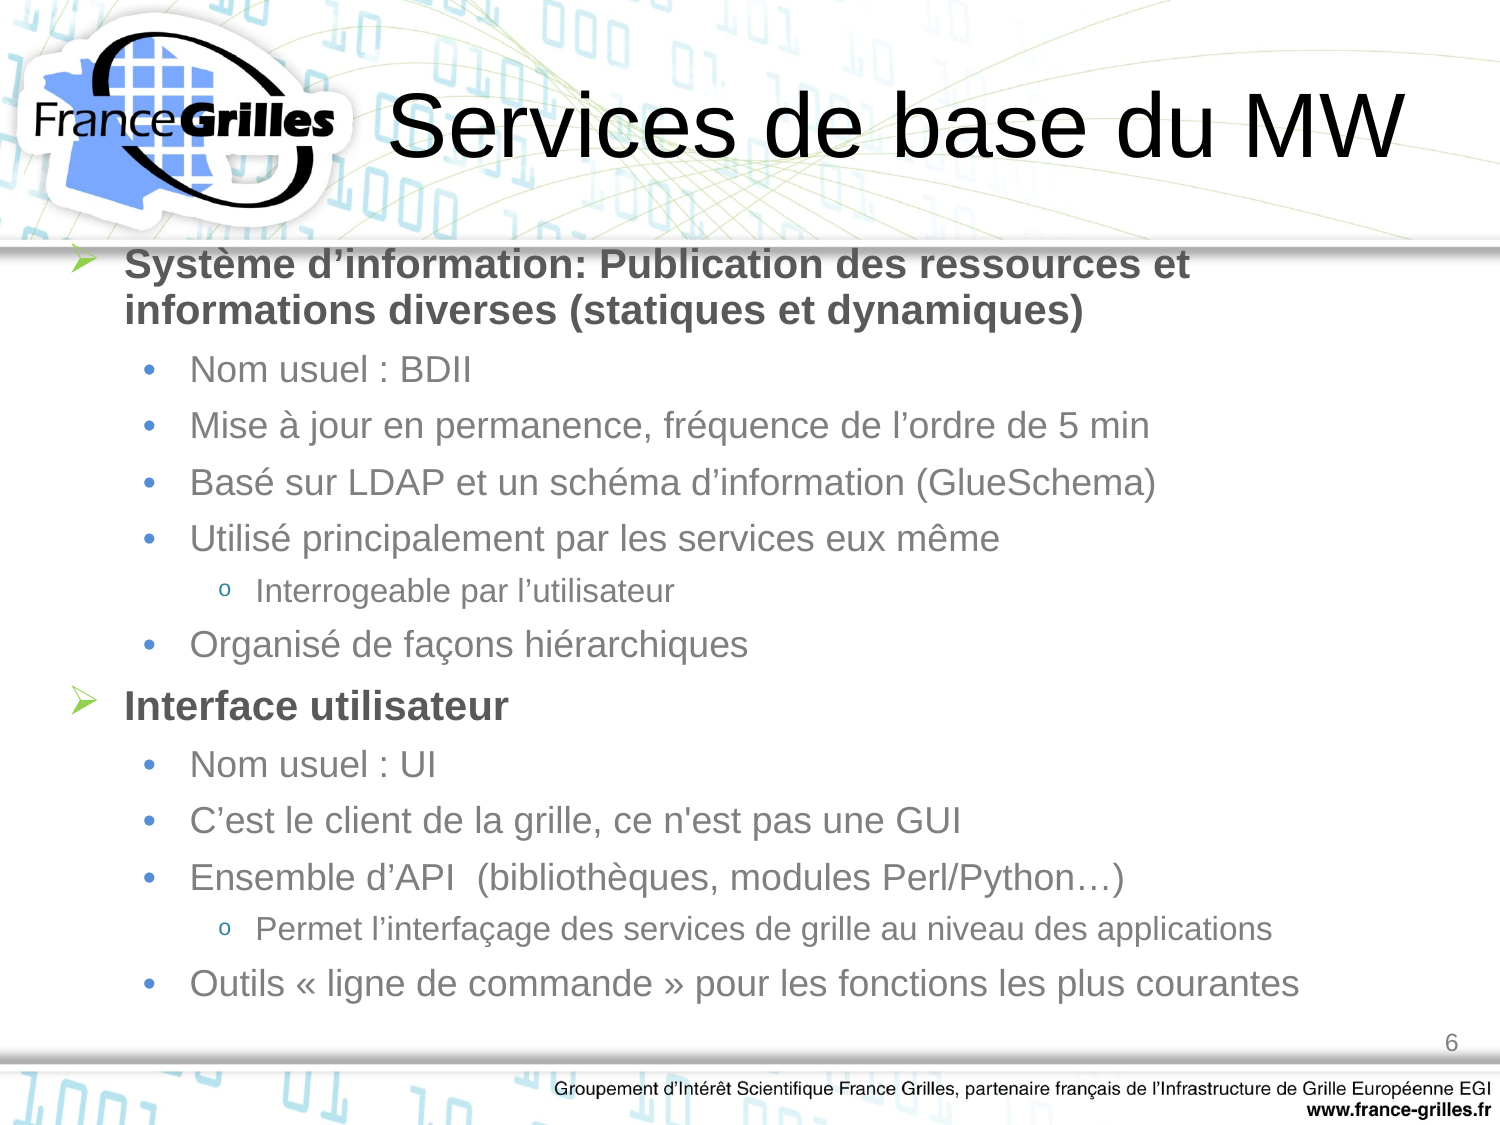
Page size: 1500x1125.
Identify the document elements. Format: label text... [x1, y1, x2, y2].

title Services de base du MW [372, 7, 1459, 232]
list Système d’information: Publication des ressources et informations diverses (statiques et dynamiques) Nom usuel : BDII Mise à jour en permanence, fréquence de l’ordre de 5 min Basé sur LDAP et un schéma d’information (GlueSchema) Utilisé principalement par les services eux même Interrogeable par l’utilisateur Organisé de façons hiérarchiques Interface utilisateur Nom usuel : UI C’est le client de la grille, ce n'est pas une GUI Ensemble d’API (bibliothèques, modules Perl/Python…) Permet l’interfaçage des services de grille au niveau des applications Outils « ligne de commande » pour les fonctions les plus courantes [53, 232, 1459, 1084]
picture [0, 0, 1500, 1125]
